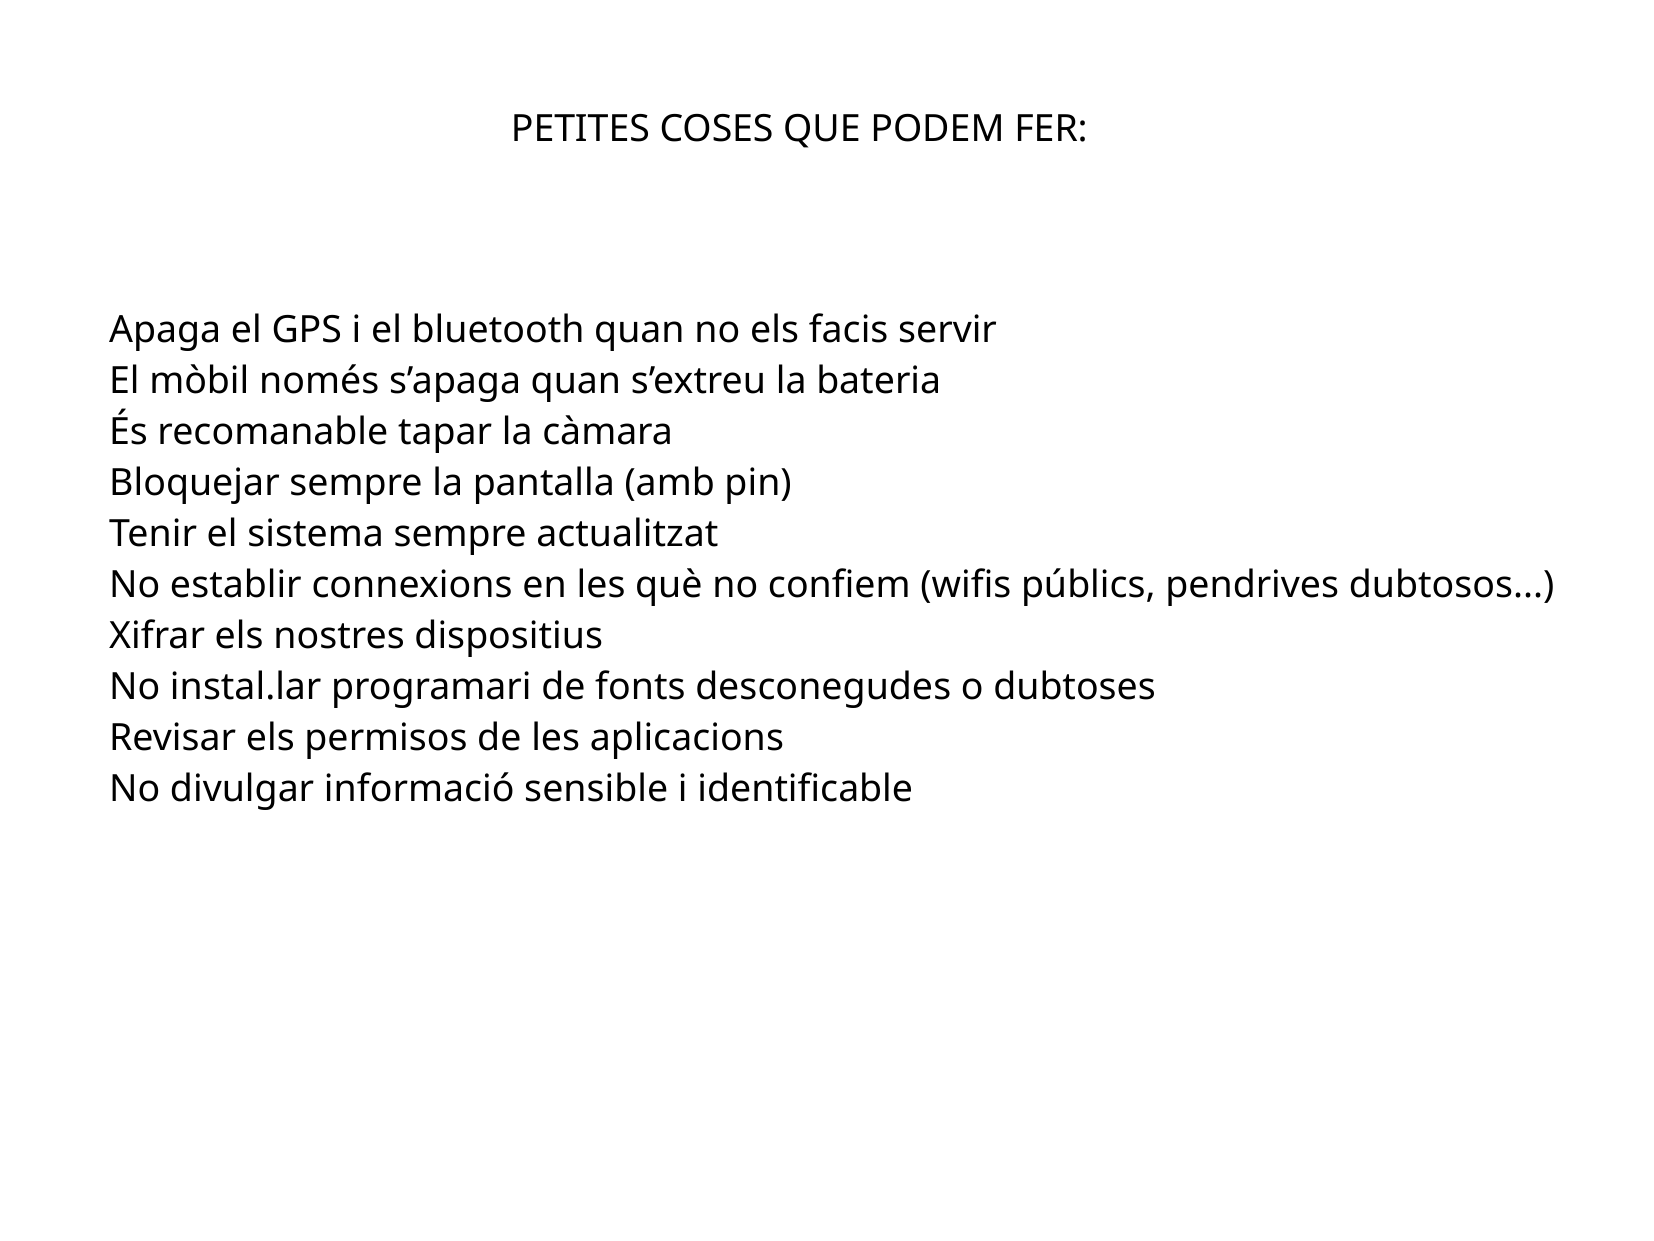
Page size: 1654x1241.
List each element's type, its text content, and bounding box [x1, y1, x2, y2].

text_box Apaga el GPS i el bluetooth quan no els facis servir El mòbil només s’apaga quan s’extreu la bateria És recomanable tapar la càmara Bloquejar sempre la pantalla (amb pin) Tenir el sistema sempre actualitzat No establir connexions en les què no confiem (wifis públics, pendrives dubtosos...) Xifrar els nostres dispositius No instal.lar programari de fonts desconegudes o dubtoses Revisar els permisos de les aplicacions No divulgar informació sensible i identificable [94, 295, 1501, 821]
text_box PETITES COSES QUE PODEM FER: [496, 94, 1270, 161]
